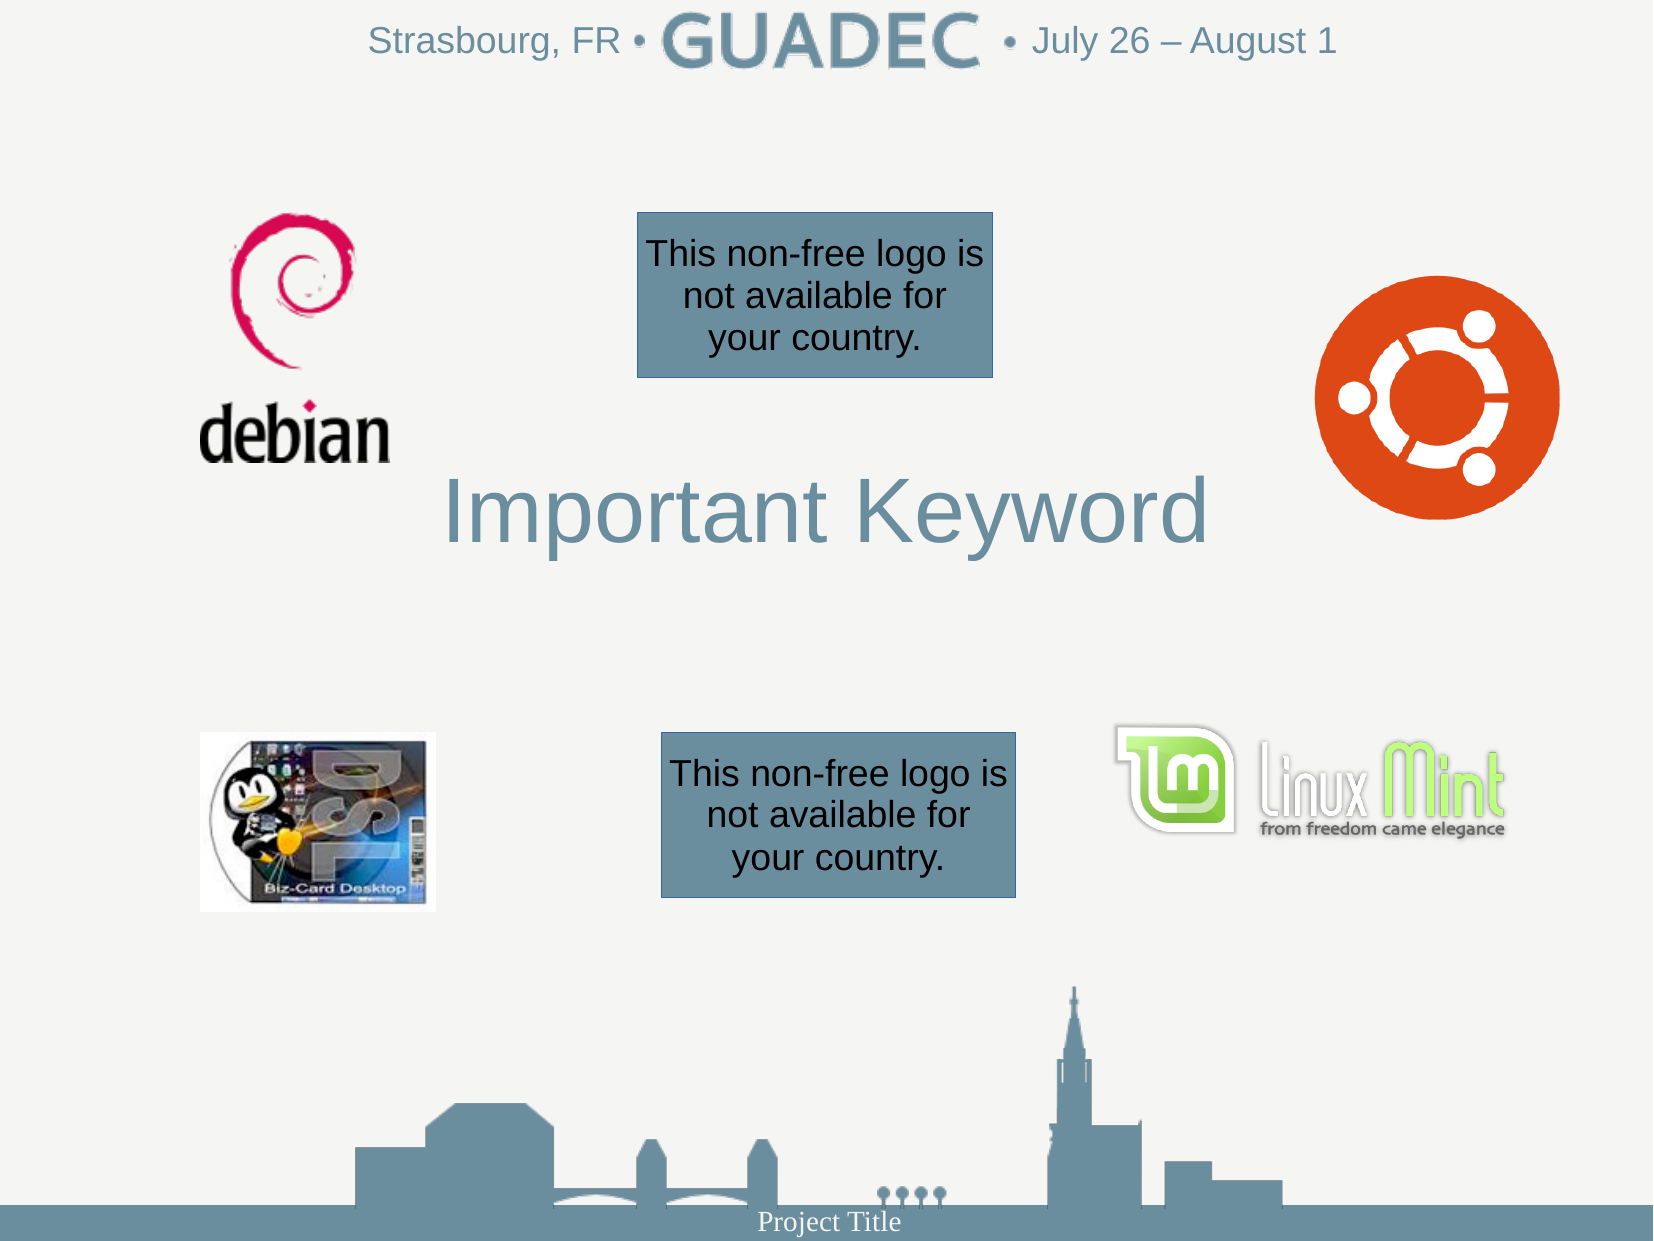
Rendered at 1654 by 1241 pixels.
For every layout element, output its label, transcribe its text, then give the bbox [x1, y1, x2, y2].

text_box This non-free logo is not available for your country. [661, 732, 1016, 898]
picture [200, 732, 436, 912]
title Important Keyword [82, 407, 1571, 615]
text_box This non-free logo is not available for your country. [637, 212, 993, 378]
picture [634, 9, 1016, 70]
picture [1110, 720, 1512, 847]
picture [354, 973, 1284, 1209]
picture [1314, 275, 1560, 520]
picture [200, 212, 390, 463]
